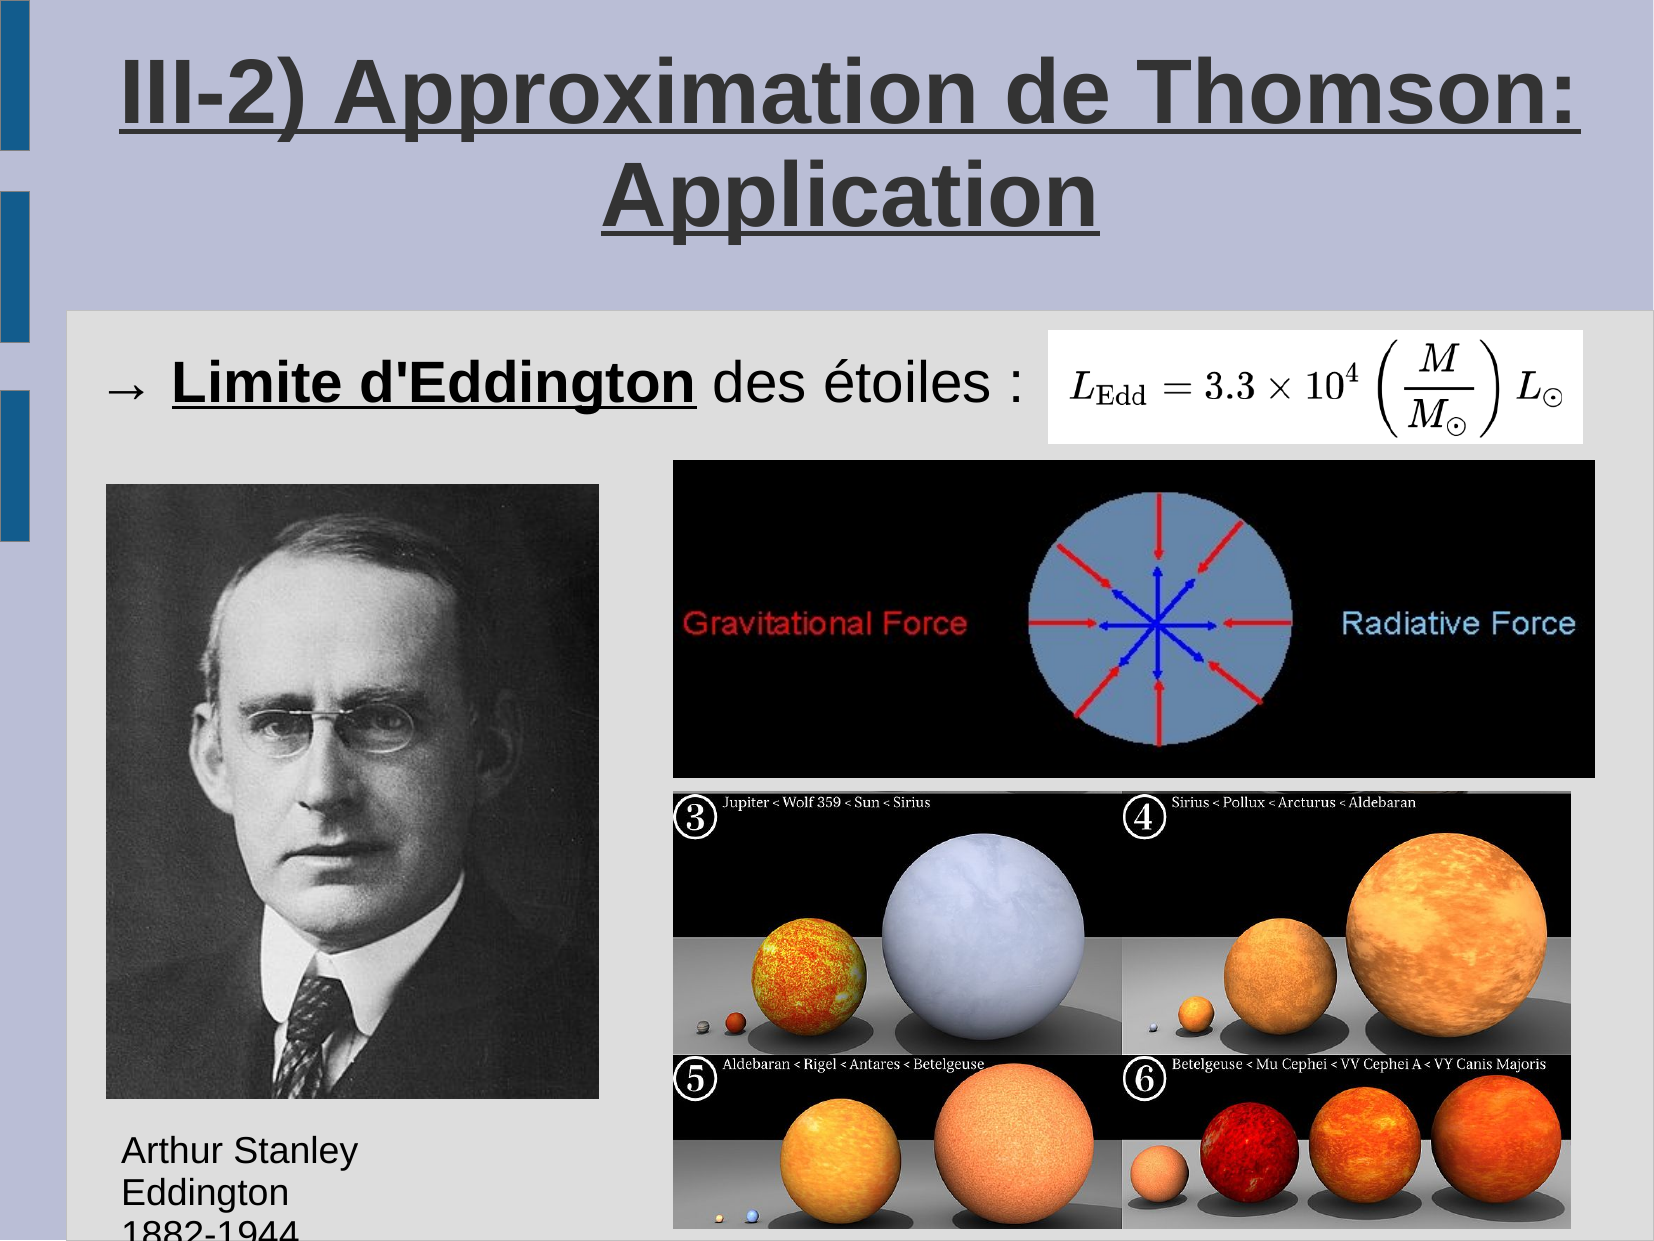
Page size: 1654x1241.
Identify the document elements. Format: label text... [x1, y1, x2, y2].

text_box Arthur Stanley Eddington 1882-1944 [106, 1122, 552, 1221]
picture [1048, 330, 1583, 445]
title III-2) Approximation de Thomson: Application [47, 35, 1654, 251]
picture [673, 460, 1595, 778]
picture [673, 791, 1571, 1229]
picture [106, 484, 599, 1099]
text_box → Limite d'Eddington des étoiles : [82, 342, 1630, 490]
